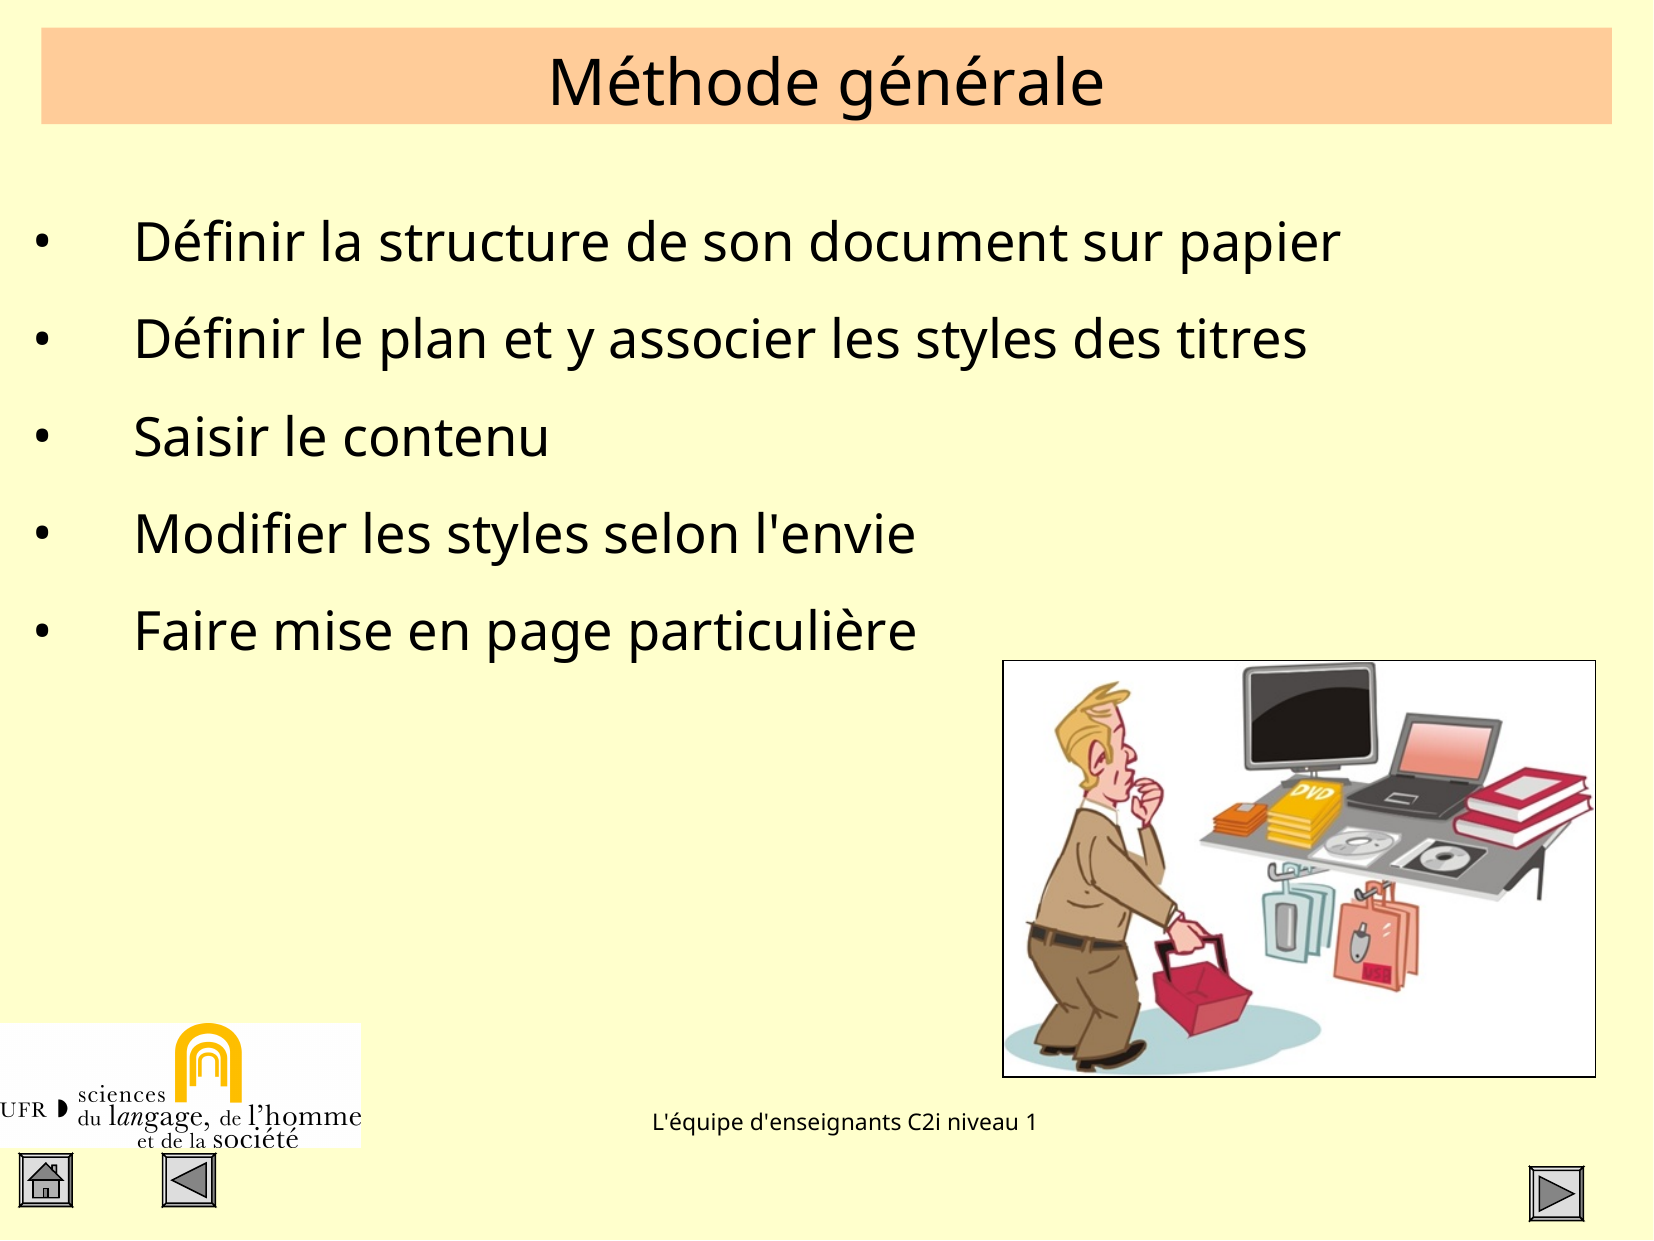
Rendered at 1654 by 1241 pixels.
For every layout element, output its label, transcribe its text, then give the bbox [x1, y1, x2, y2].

list Définir la structure de son document sur papier Définir le plan et y associer les styles des titres Saisir le contenu Modifier les styles selon l'envie Faire mise en page particulière [32, 206, 1609, 703]
picture [1003, 661, 1595, 1077]
picture [0, 1023, 361, 1148]
title Méthode générale [41, 27, 1612, 125]
